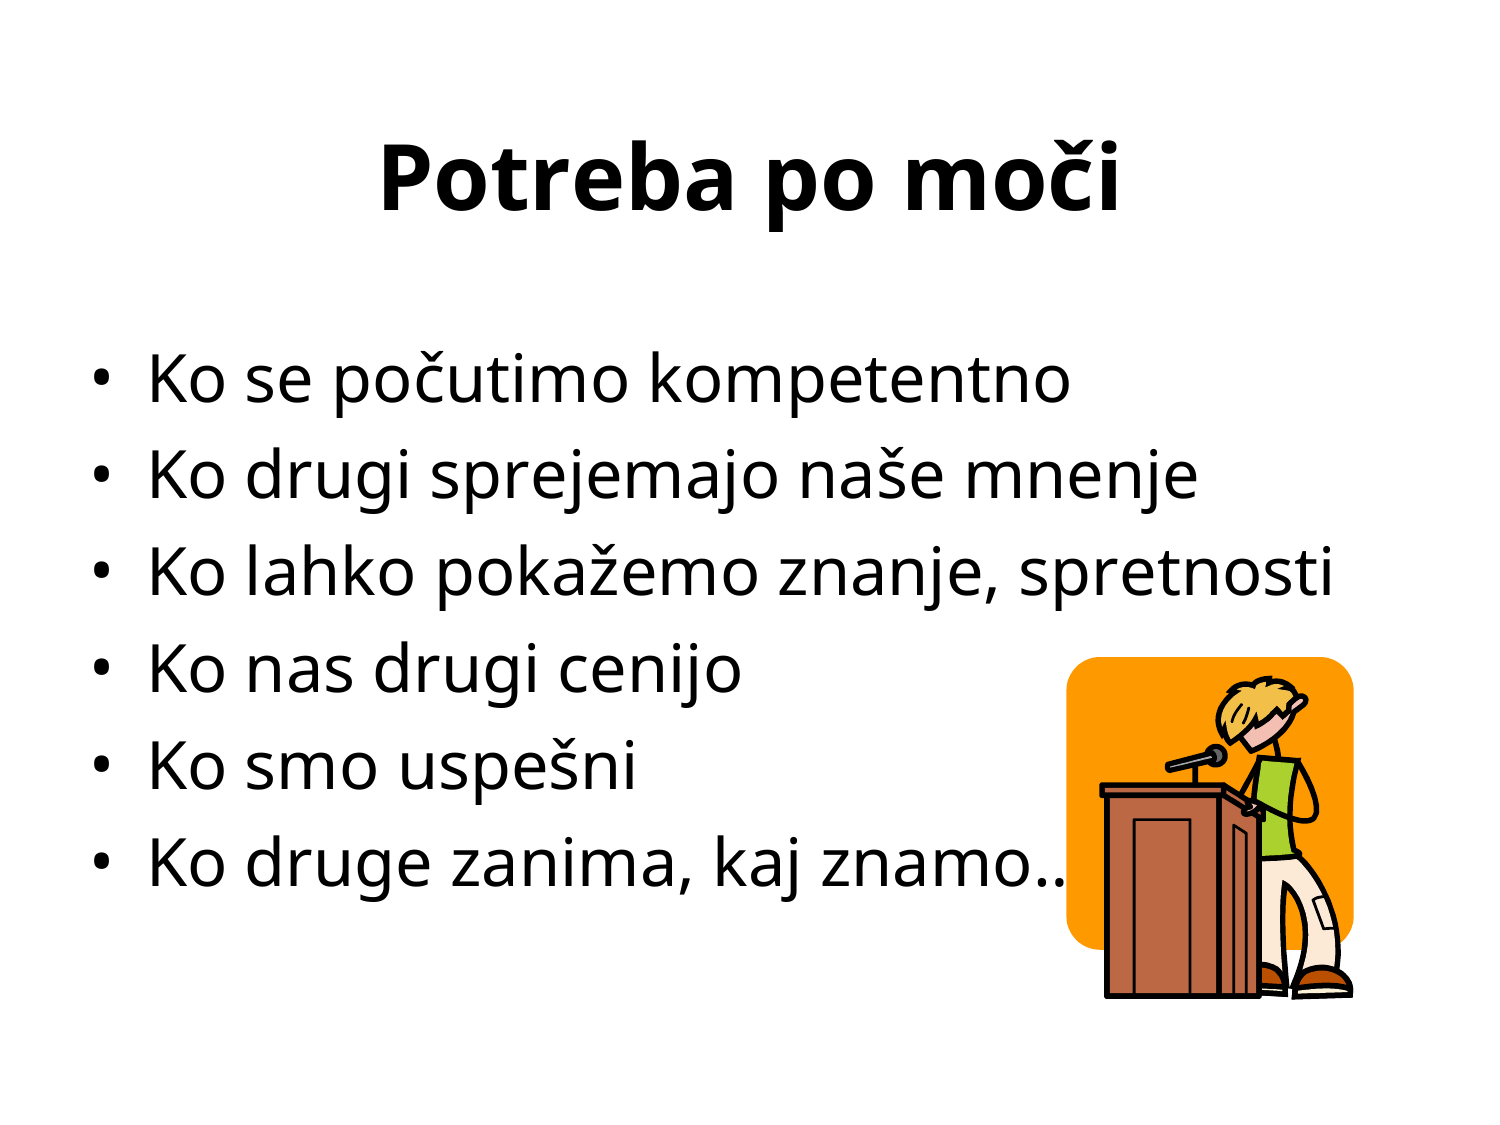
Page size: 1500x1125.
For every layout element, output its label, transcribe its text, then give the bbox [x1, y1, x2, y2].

list Ko se počutimo kompetentno Ko drugi sprejemajo naše mnenje Ko lahko pokažemo znanje, spretnosti Ko nas drugi cenijo Ko smo uspešni Ko druge zanima, kaj znamo… [75, 327, 1426, 1071]
title Potreba po moči [75, 79, 1426, 268]
picture [1066, 657, 1354, 1000]
